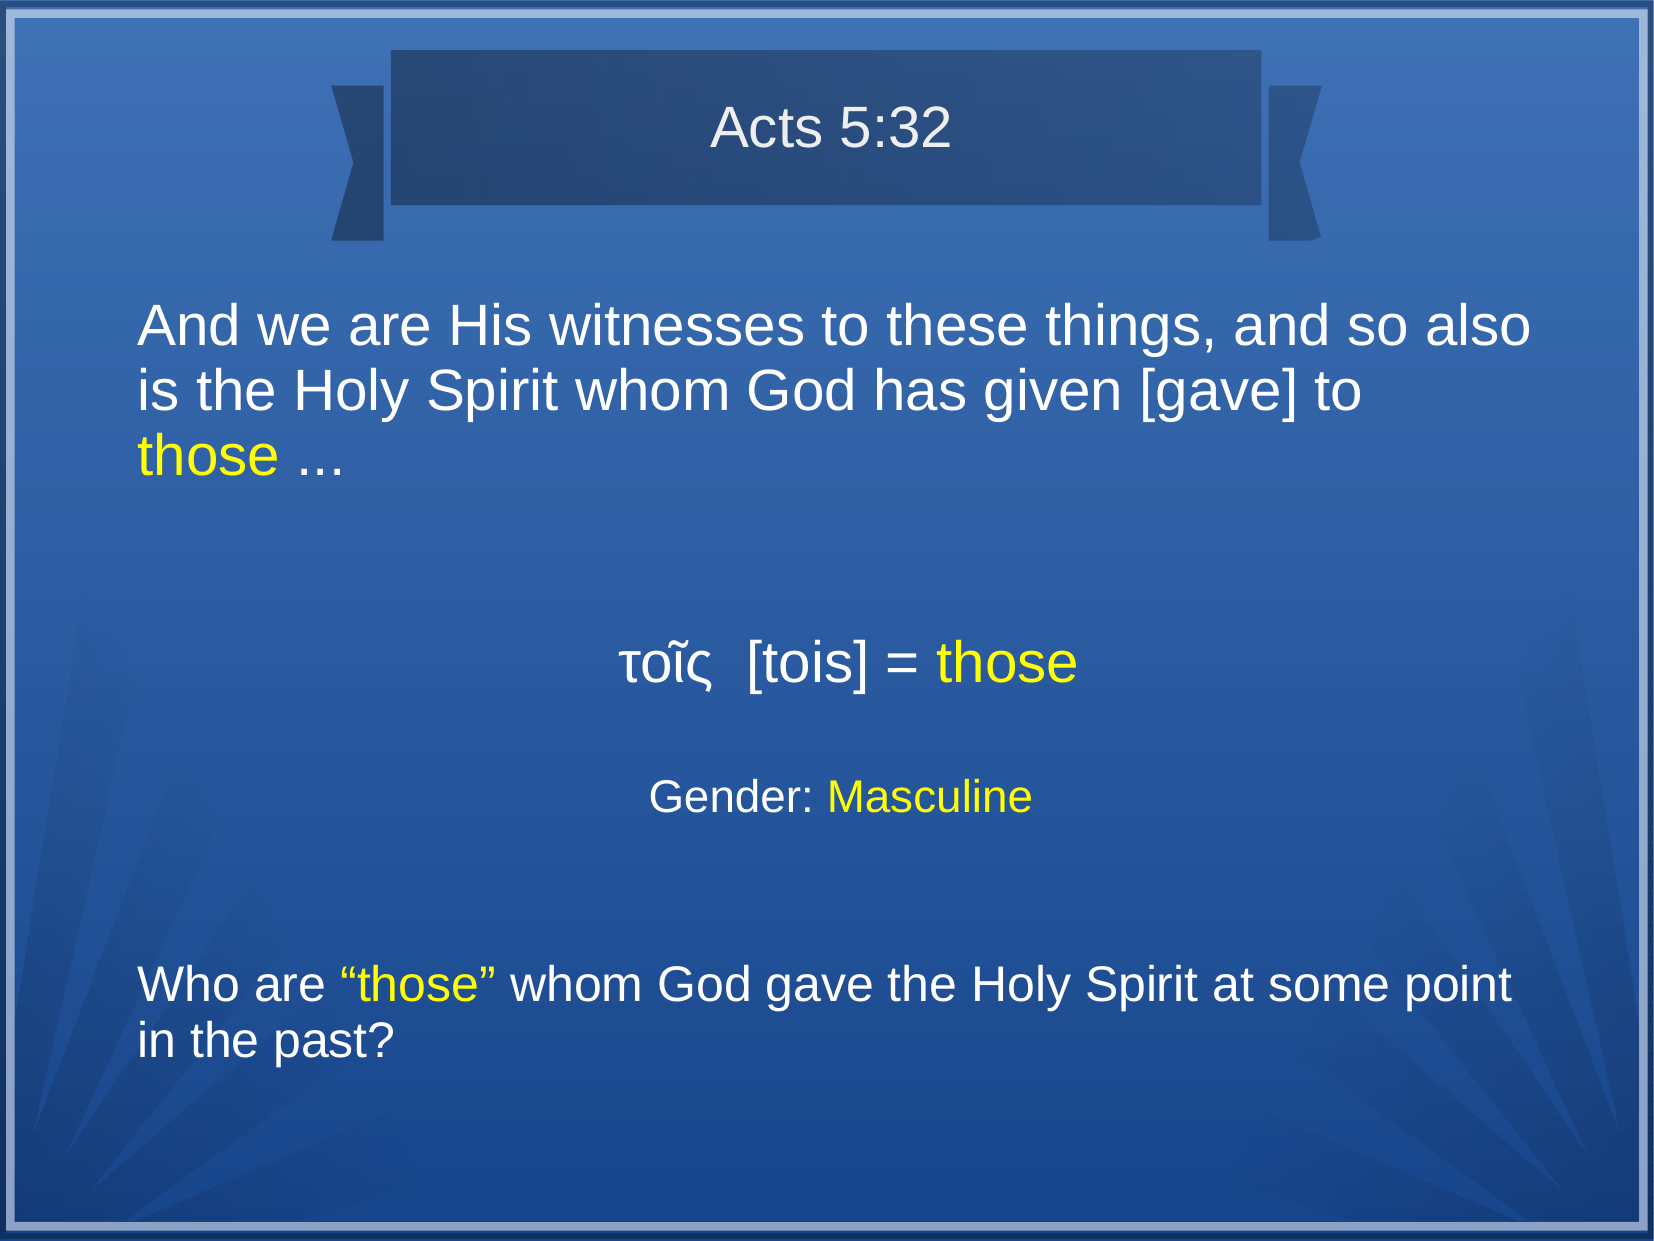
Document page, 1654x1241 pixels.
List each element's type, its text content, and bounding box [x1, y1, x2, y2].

text_box And we are His witnesses to these things, and so also is the Holy Spirit whom God has given [gave] to those ... τοῖς [tois] = those Gender: Masculine Who are “those” whom God gave the Holy Spirit at some point in the past? [122, 285, 1560, 1241]
text_box Acts 5:32 [576, 73, 1087, 182]
